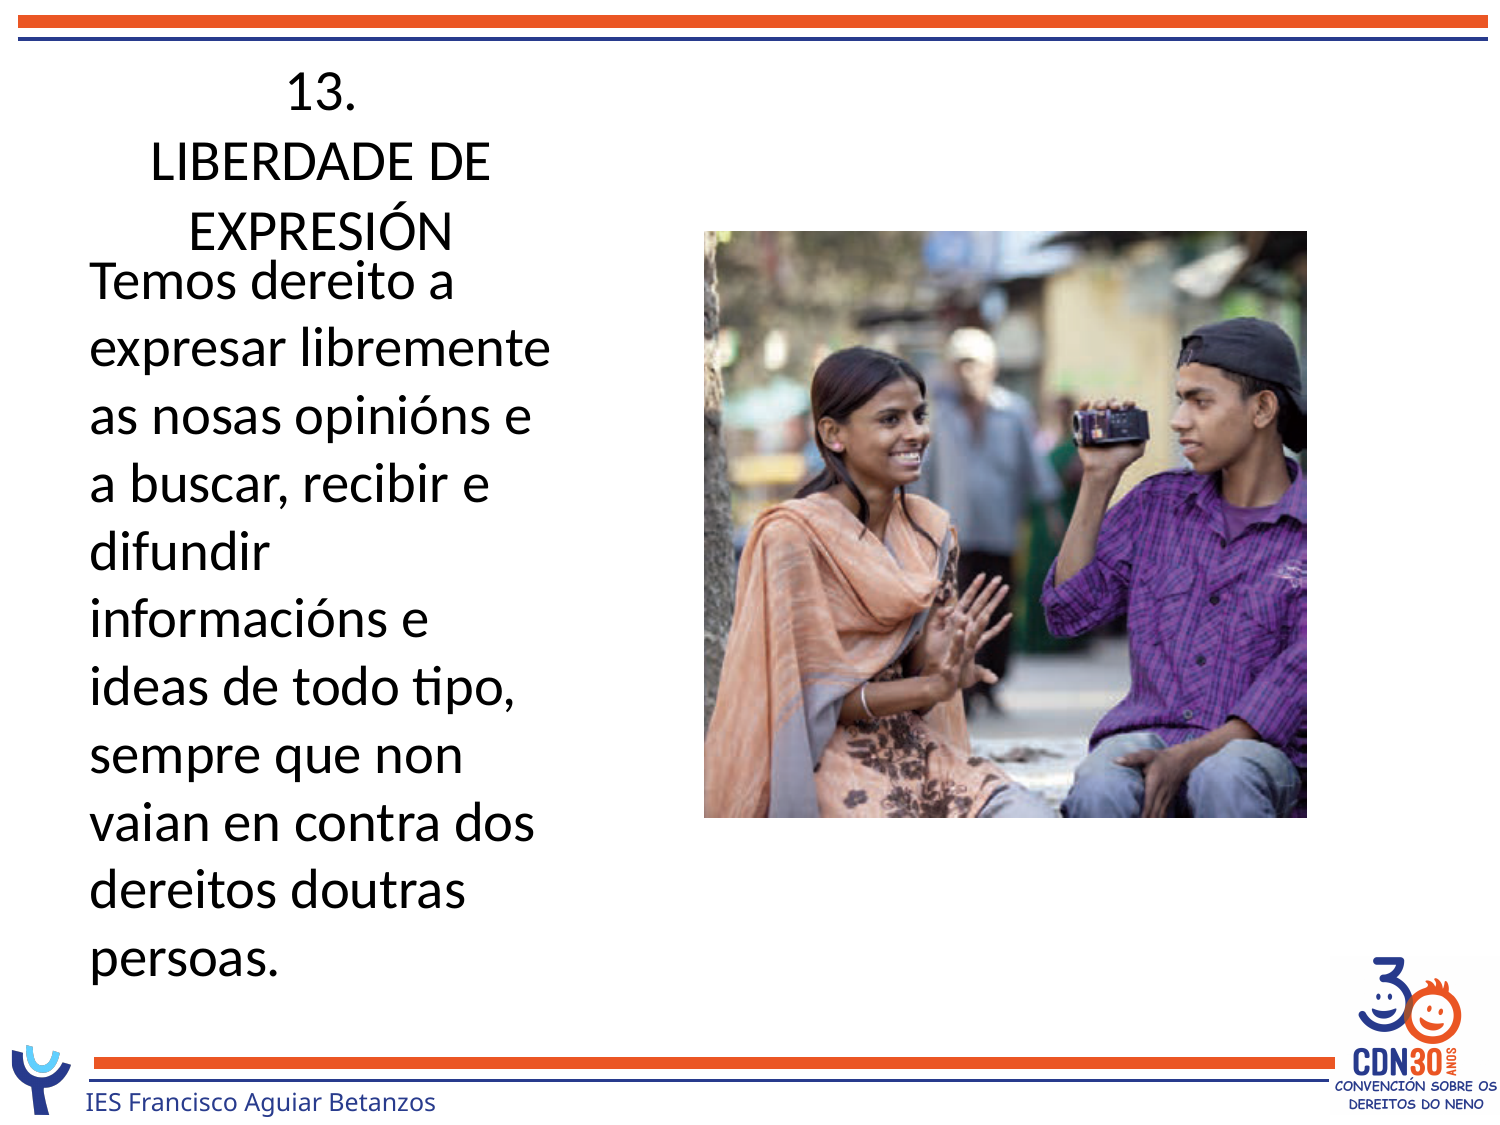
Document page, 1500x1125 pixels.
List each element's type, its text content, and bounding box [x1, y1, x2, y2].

title 13. LIBERDADE DE EXPRESIÓN [75, 44, 569, 235]
list Temos dereito a expresar libremente as nosas opinións e a buscar, recibir e difundir informacións e ideas de todo tipo, sempre que non vaian en contra dos dereitos doutras persoas. [75, 235, 569, 1005]
picture [1330, 956, 1500, 1115]
picture [704, 231, 1307, 818]
picture [11, 1045, 71, 1115]
